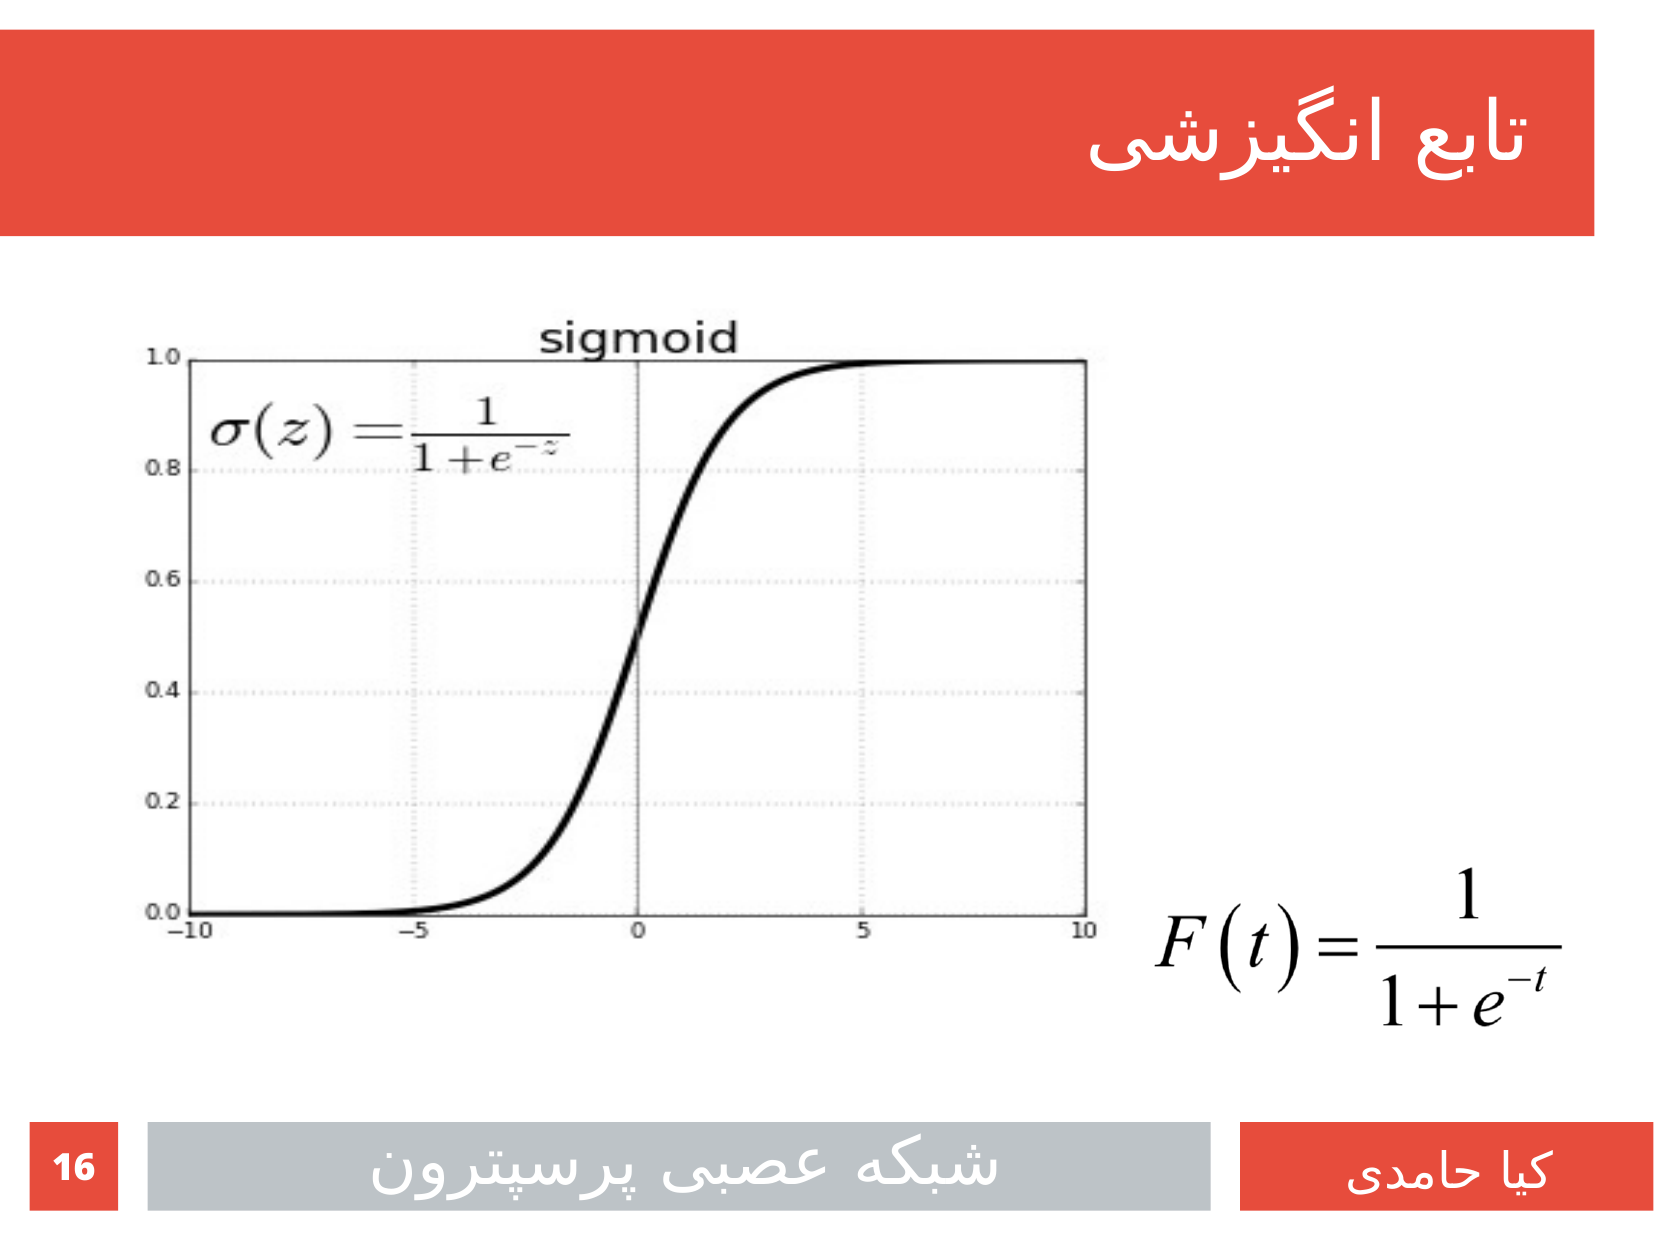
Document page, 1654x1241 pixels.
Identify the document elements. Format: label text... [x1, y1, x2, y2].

title کیا حامدی [1245, 1127, 1654, 1201]
title شبکه عصبی پرسپترون [150, 1127, 1201, 1201]
picture [45, 291, 1609, 1091]
title تابع انگیزشی [45, 32, 1531, 181]
